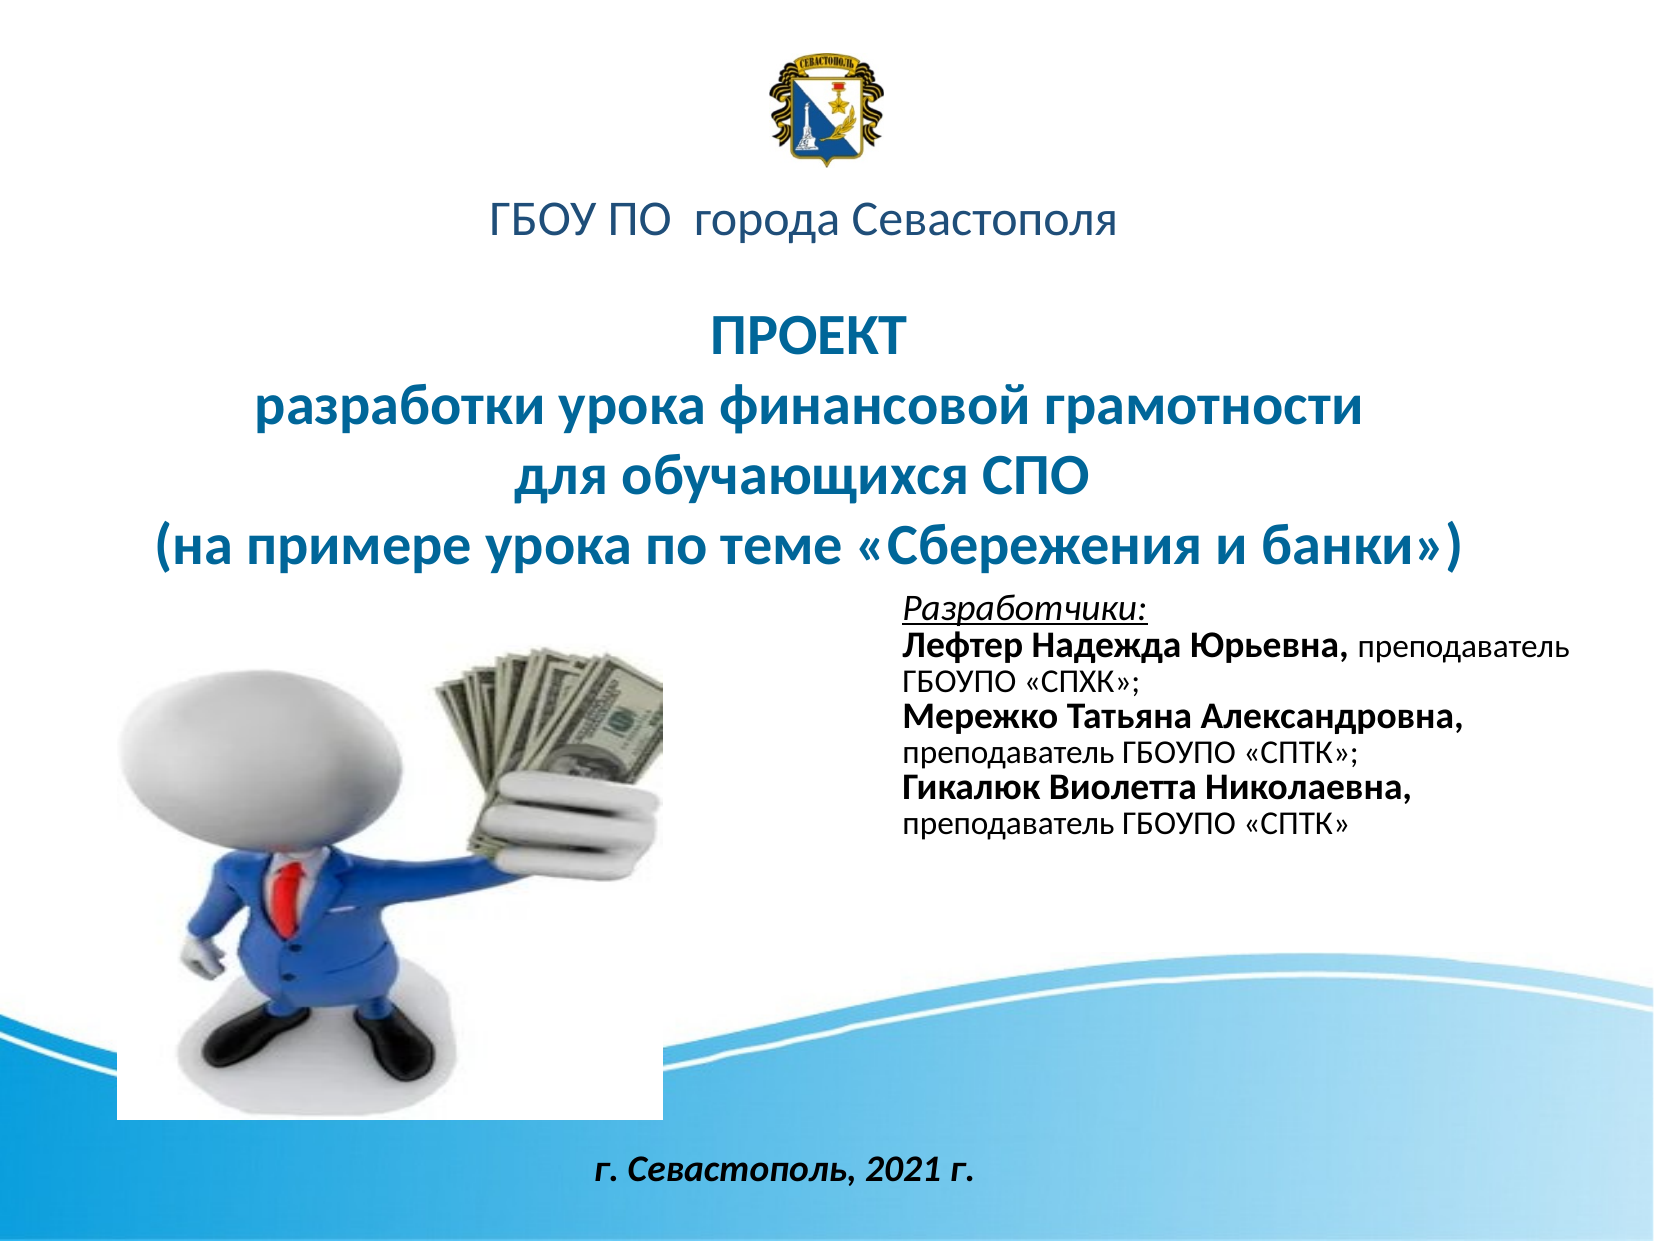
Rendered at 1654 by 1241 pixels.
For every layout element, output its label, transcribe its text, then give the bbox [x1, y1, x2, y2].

text_box ГБОУ ПО города Севастополя [422, 178, 1185, 253]
text_box Разработчики: Лефтер Надежда Юрьевна, преподаватель ГБОУПО «СПХК»; Мережко Татьяна Александровна, преподаватель ГБОУПО «СПТК»; Гикалюк Виолетта Николаевна, преподаватель ГБОУПО «СПТК» [887, 584, 1600, 908]
picture [769, 53, 884, 169]
picture [117, 619, 663, 1120]
title ПРОЕКТ разработки урока финансовой грамотности для обучающихся СПО (на примере урока по теме «Сбережения и банки») [65, 279, 1554, 593]
text_box г. Севастополь, 2021 г. [578, 1145, 1040, 1241]
